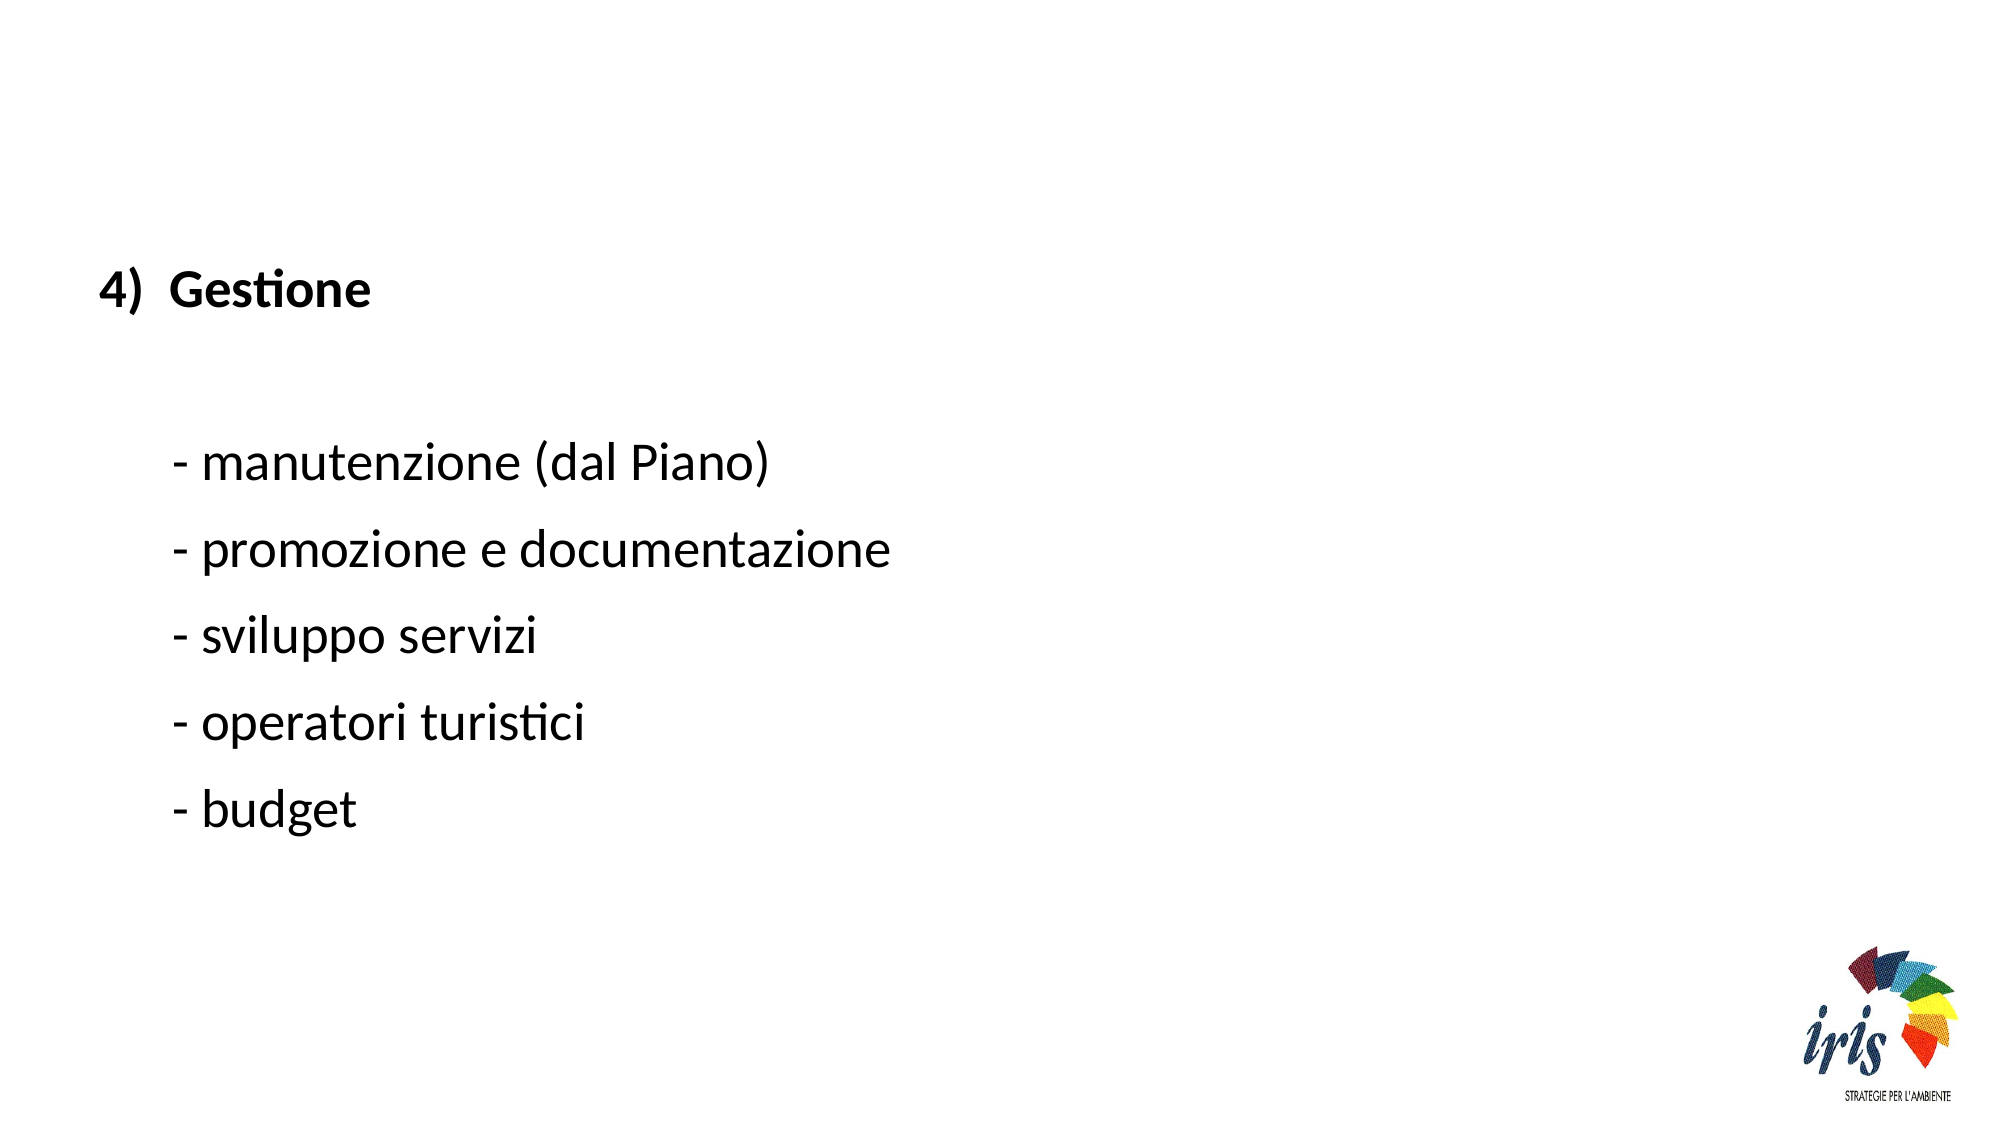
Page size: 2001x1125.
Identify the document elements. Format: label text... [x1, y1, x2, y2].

list 4) Gestione - manutenzione (dal Piano) - promozione e documentazione - sviluppo servizi - operatori turistici - budget [99, 259, 1900, 845]
picture [1801, 944, 1961, 1103]
